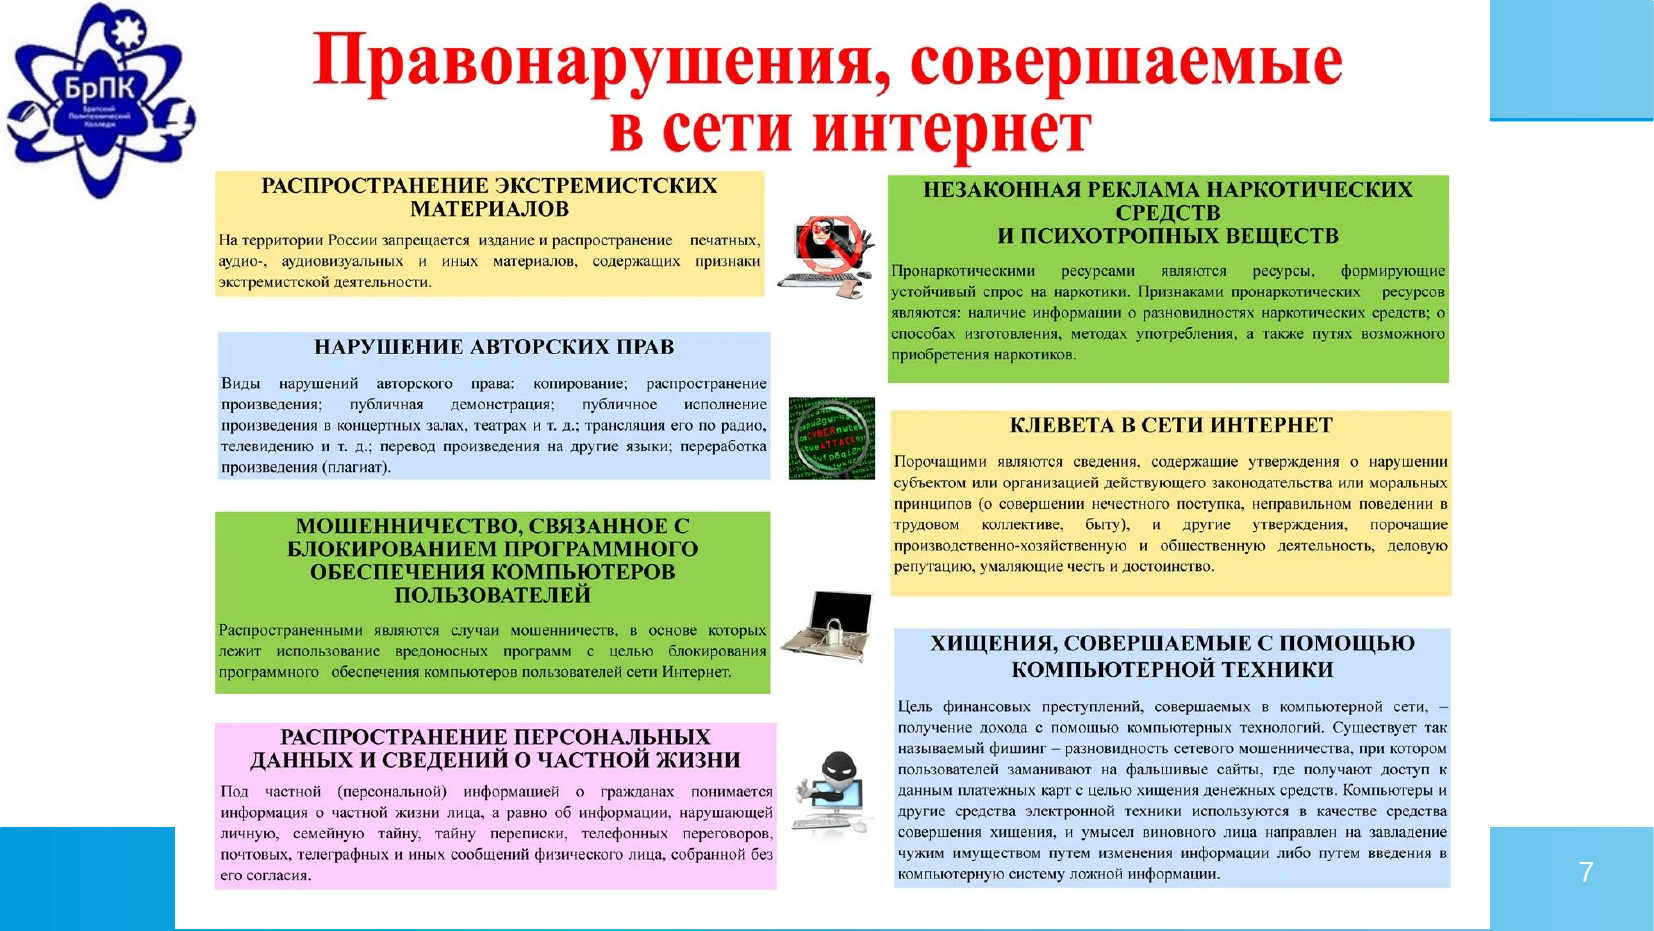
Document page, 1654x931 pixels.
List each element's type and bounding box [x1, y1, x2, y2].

picture [0, 0, 1490, 929]
